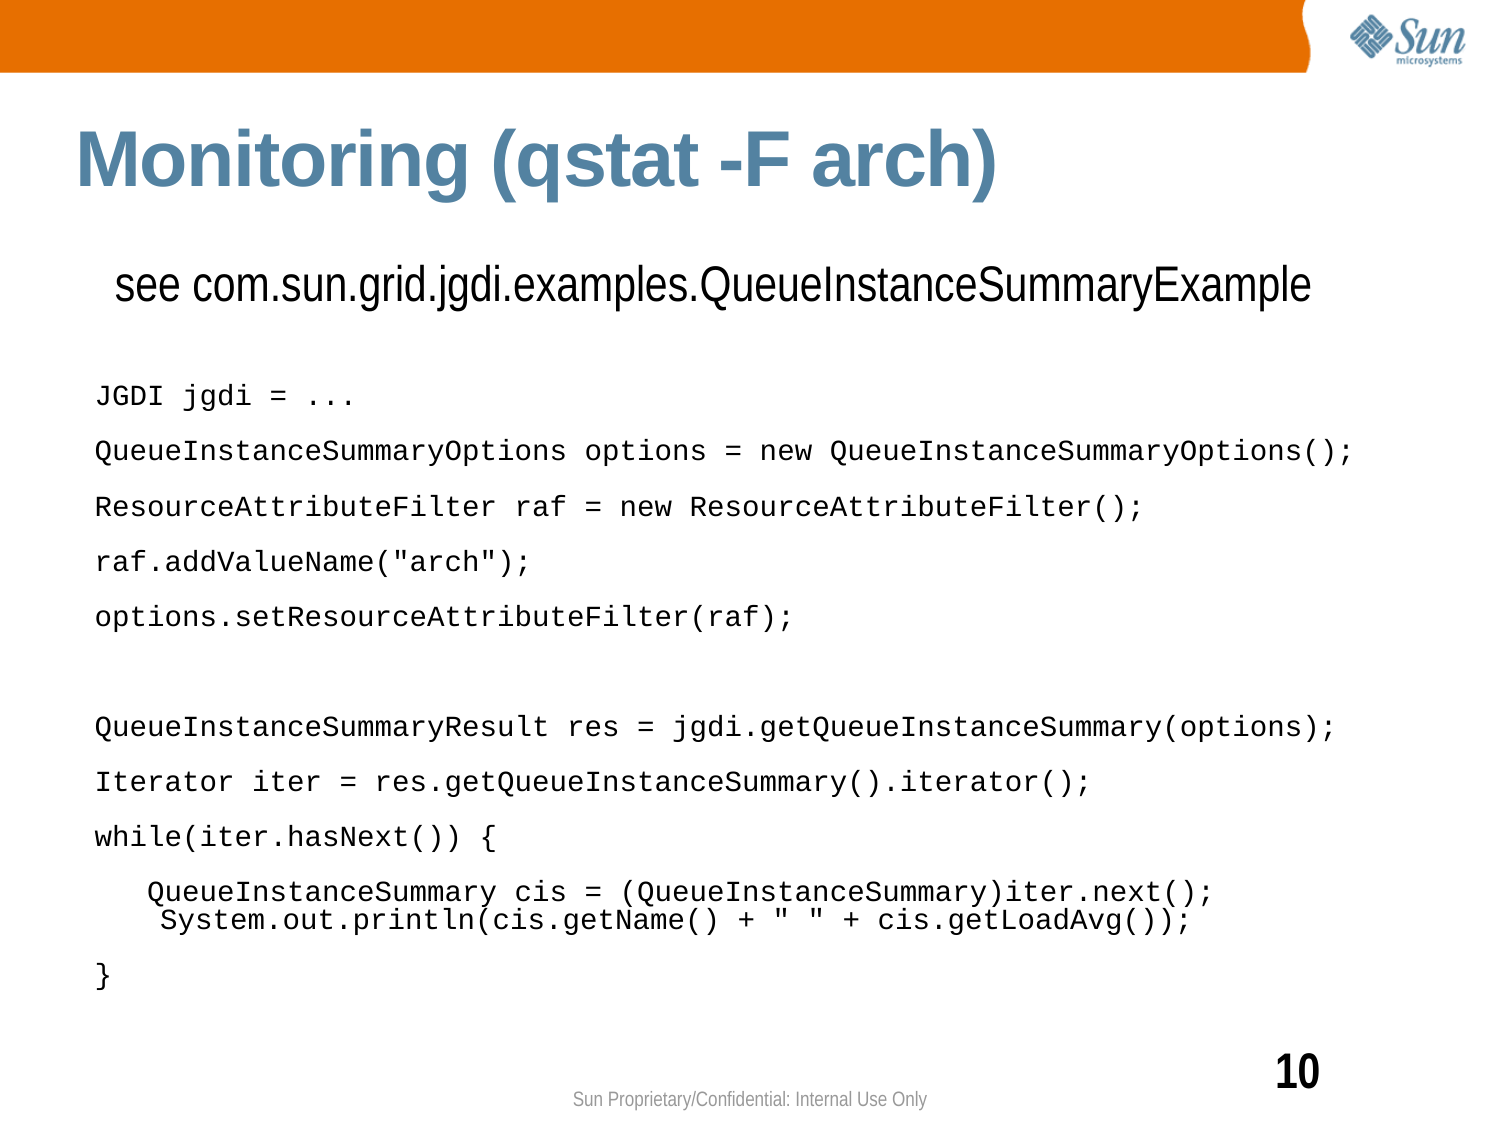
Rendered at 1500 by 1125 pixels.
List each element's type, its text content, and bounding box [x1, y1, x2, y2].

list JGDI jgdi = ... QueueInstanceSummaryOptions options = new QueueInstanceSummaryOptions(); ResourceAttributeFilter raf = new ResourceAttributeFilter(); raf.addValueName("arch"); options.setResourceAttributeFilter(raf); QueueInstanceSummaryResult res = jgdi.getQueueInstanceSummary(options); Iterator iter = res.getQueueInstanceSummary().iterator(); while(iter.hasNext()) { QueueInstanceSummary cis = (QueueInstanceSummary)iter.next(); System.out.println(cis.getName() + " " + cis.getLoadAvg()); } [75, 383, 1412, 1051]
picture [0, 0, 1500, 75]
text_box see com.sun.grid.jgdi.examples.QueueInstanceSummaryExample [95, 262, 1388, 320]
title Monitoring (qstat -F arch) [75, 122, 1438, 228]
